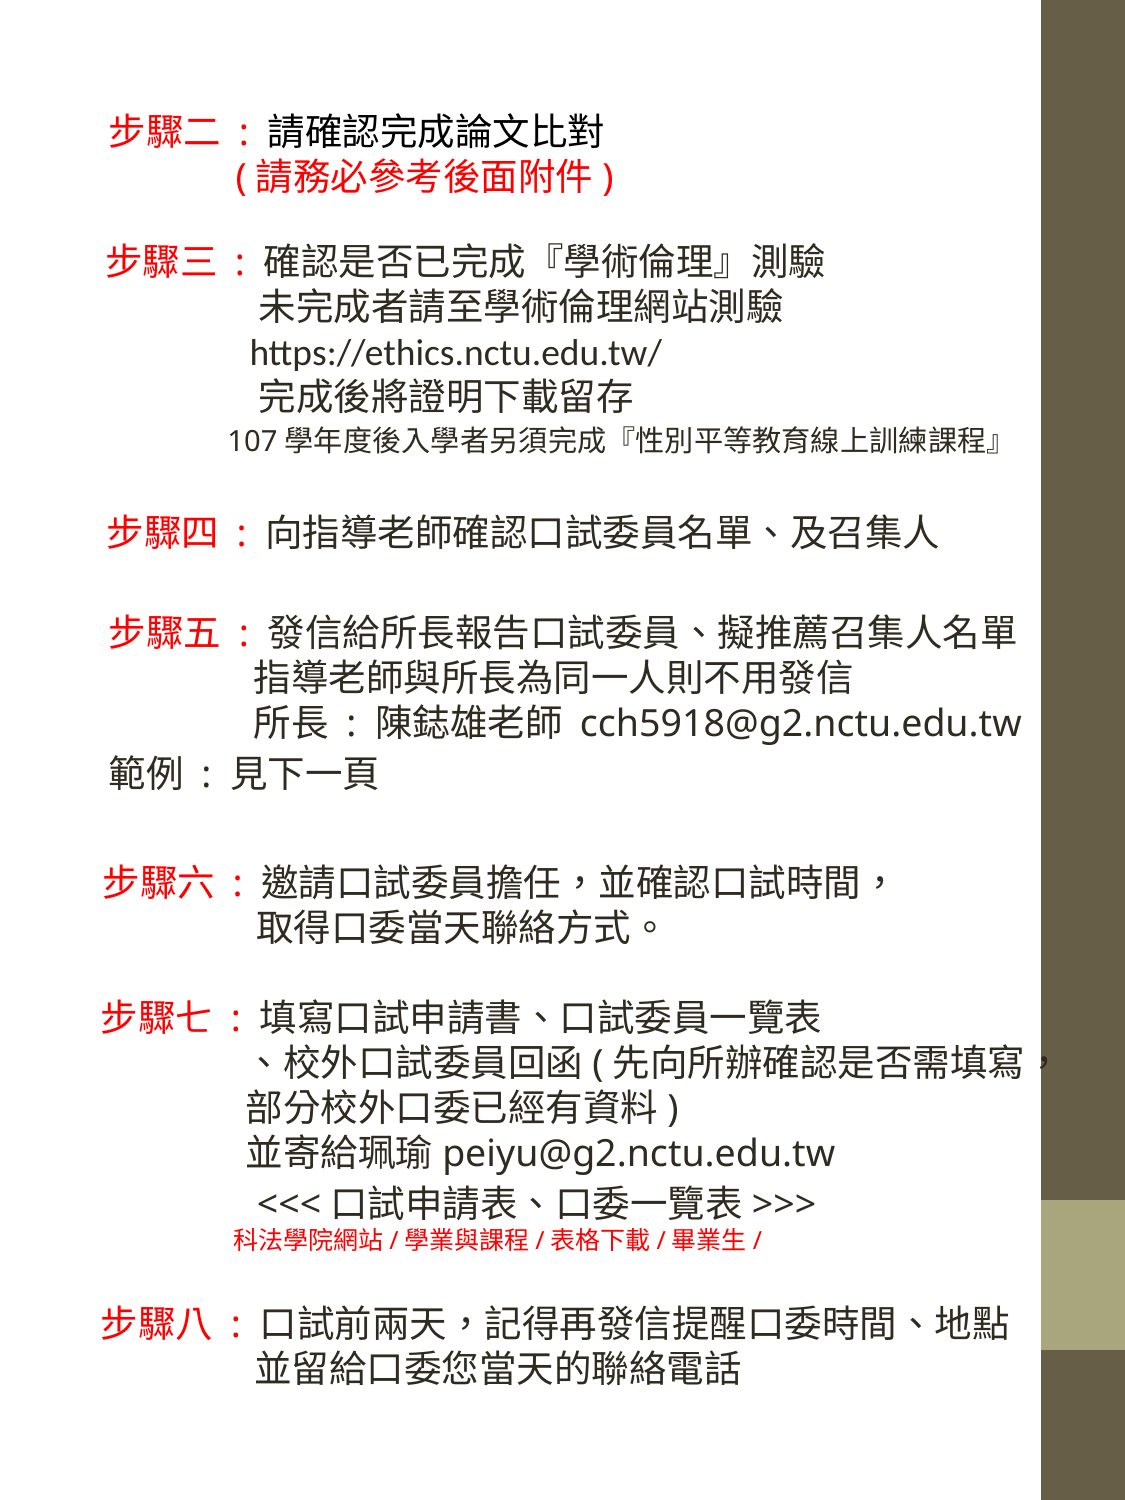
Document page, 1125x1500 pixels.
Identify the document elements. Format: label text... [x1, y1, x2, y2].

text_box 步驟七 : 填寫口試申請書、口試委員一覽表 、校外口試委員回函(先向所辦確認是否需填寫， 部分校外口委已經有資料) 並寄給珮瑜peiyu@g2.nctu.edu.tw <<<口試申請表、口委一覽表>>> 科法學院網站/學業與課程/表格下載/畢業生/ 步驟八 : 口試前兩天，記得再發信提醒口委時間、地點 並留給口委您當天的聯絡電話 [86, 986, 1078, 1442]
text_box 步驟四 : 向指導老師確認口試委員名單、及召集人 [92, 502, 955, 562]
text_box 步驟六 : 邀請口試委員擔任，並確認口試時間， 取得口委當天聯絡方式。 [88, 851, 914, 956]
text_box 步驟三 : 確認是否已完成『學術倫理』測驗 未完成者請至學術倫理網站測驗 https://ethics.nctu.edu.tw/ 完成後將證明下載留存 107學年度後入學者另須完成『性別平等教育線上訓練課程』 [90, 230, 1031, 465]
text_box 步驟二 : 請確認完成論文比對 (請務必參考後面附件) [94, 100, 629, 205]
text_box 步驟五 : 發信給所長報告口試委員、擬推薦召集人名單 指導老師與所長為同一人則不用發信 所長 : 陳鋕雄老師 cch5918@g2.nctu.edu.tw 範例 : 見下一頁 [94, 602, 1037, 803]
